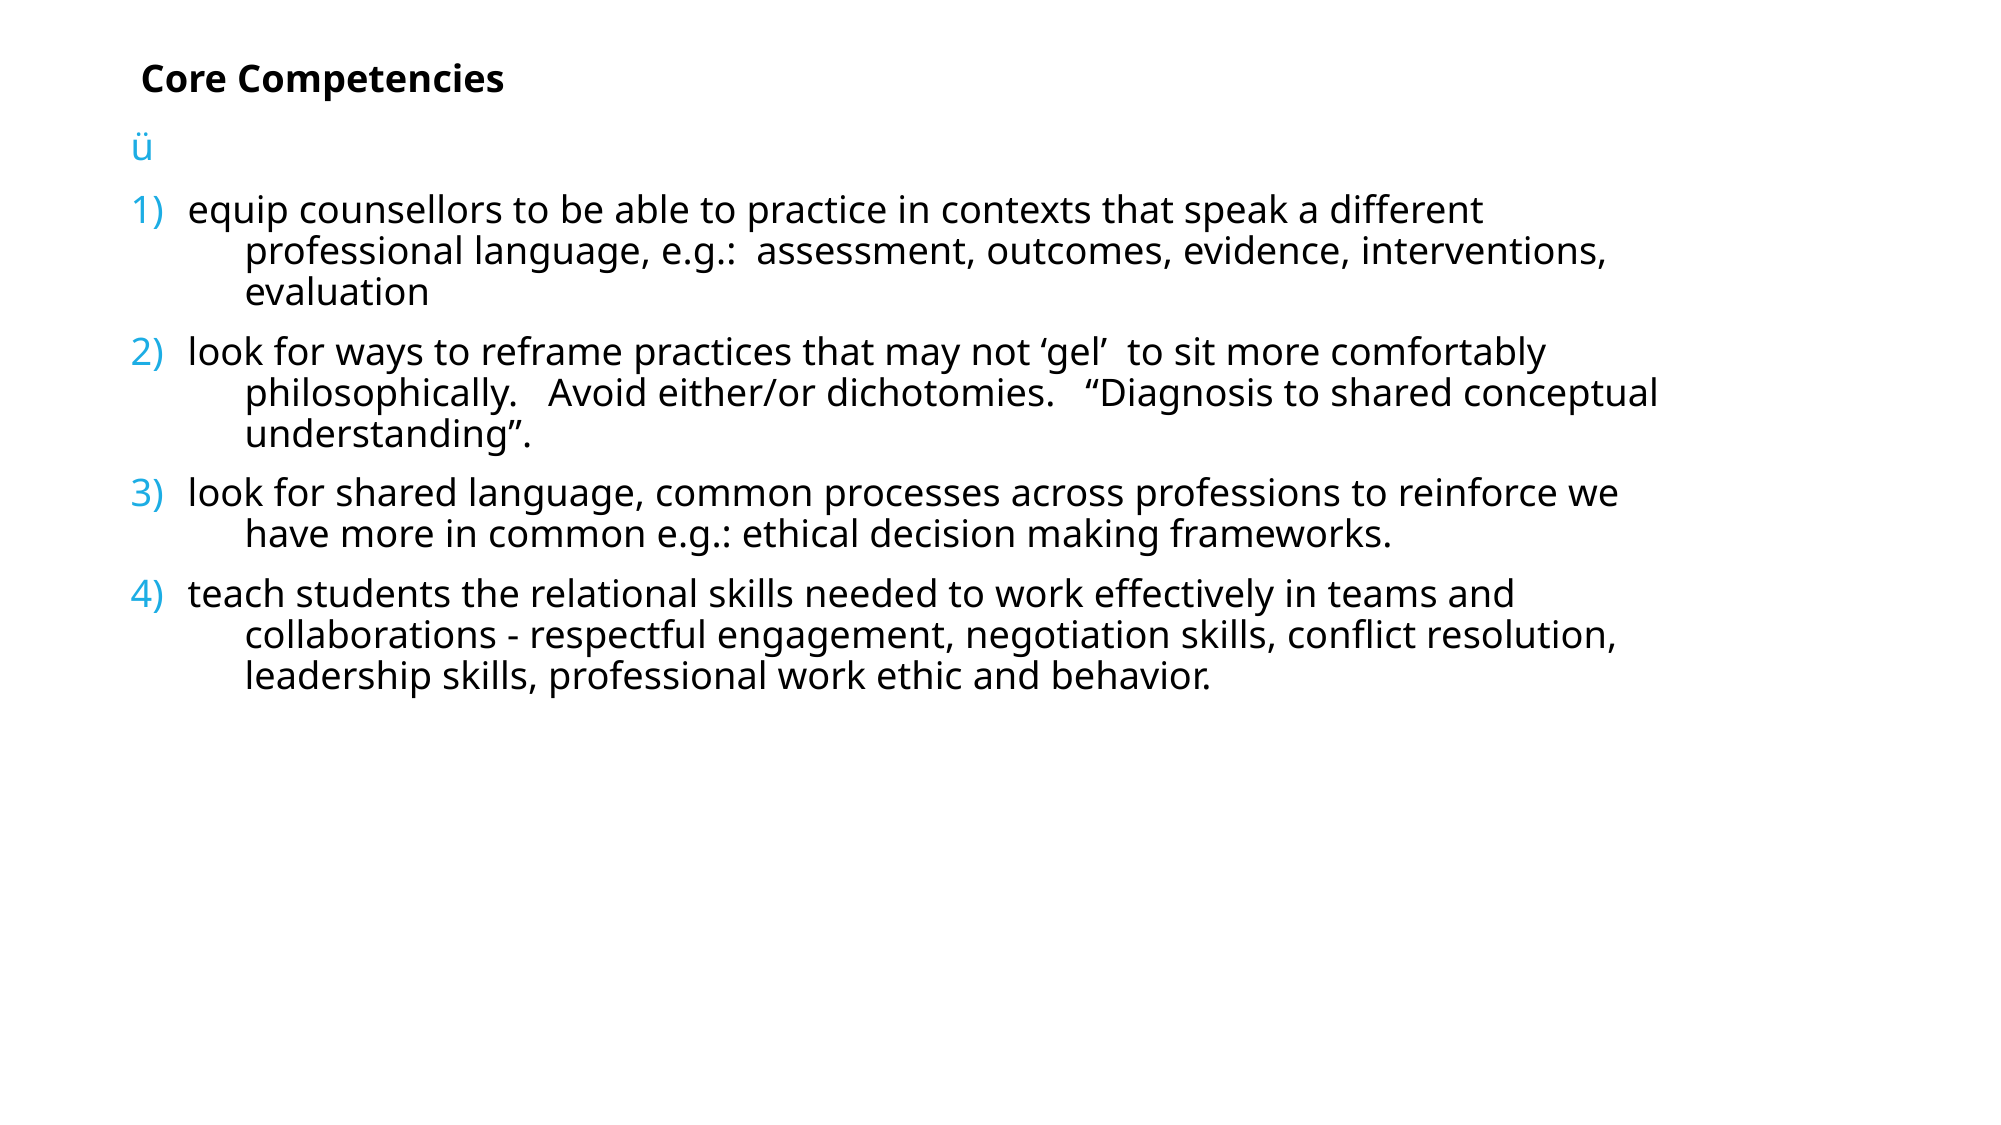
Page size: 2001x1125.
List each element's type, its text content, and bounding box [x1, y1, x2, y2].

list Core Competencies equip counsellors to be able to practice in contexts that speak a different professional language, e.g.: assessment, outcomes, evidence, interventions, evaluation look for ways to reframe practices that may not ‘gel’ to sit more comfortably philosophically. Avoid either/or dichotomies. “Diagnosis to shared conceptual understanding”. look for shared language, common processes across professions to reinforce we have more in common e.g.: ethical decision making frameworks. teach students the relational skills needed to work effectively in teams and collaborations - respectful engagement, negotiation skills, conflict resolution, leadership skills, professional work ethic and behavior. [123, 52, 1718, 713]
